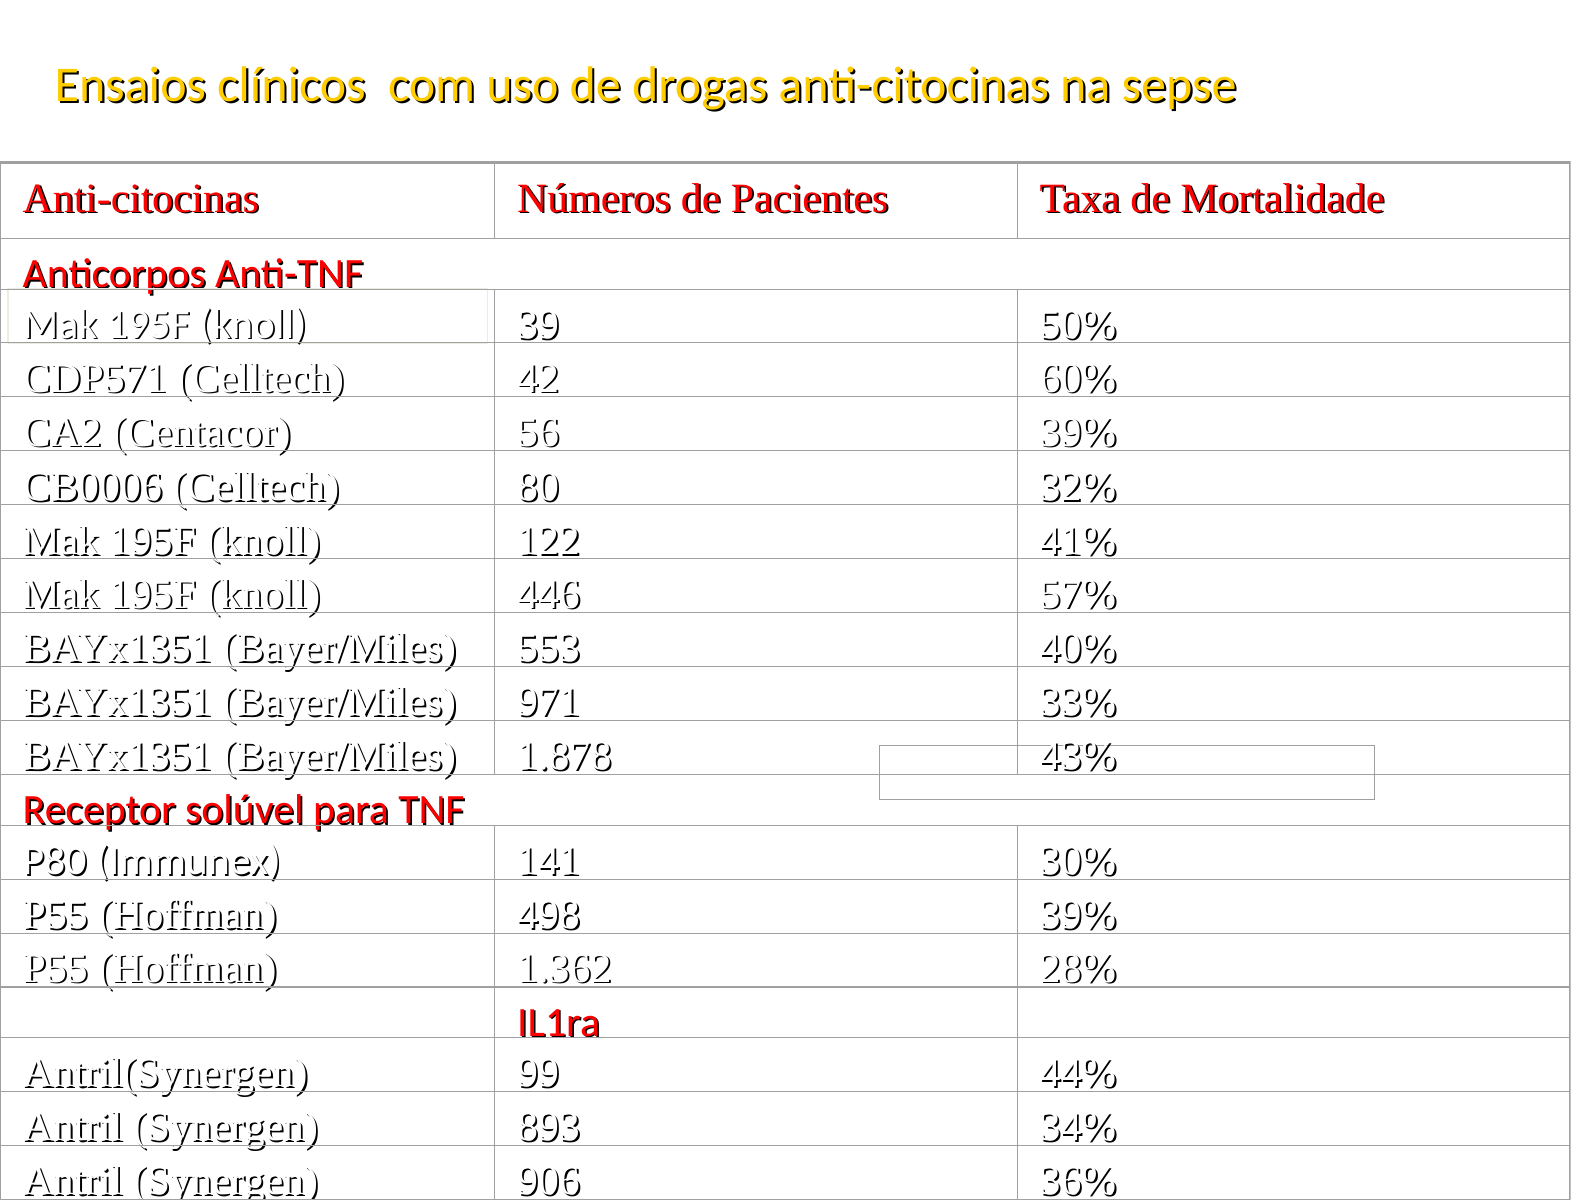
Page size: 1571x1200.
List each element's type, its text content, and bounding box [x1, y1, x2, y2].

text_box 50% [1025, 290, 1562, 342]
text_box 906 [502, 1146, 1009, 1199]
text_box Antril(Synergen) [8, 1038, 488, 1091]
text_box Anti-citocinas [8, 164, 488, 238]
text_box 41% [1025, 505, 1562, 558]
text_box 42 [502, 343, 1009, 396]
text_box CDP571 (Celltech) [8, 343, 488, 396]
text_box 57% [1025, 559, 1562, 612]
text_box BAYx1351 (Bayer/Miles) [8, 721, 488, 774]
text_box 446 [502, 559, 1009, 612]
text_box 34% [1025, 1092, 1562, 1145]
text_box 971 [502, 667, 1009, 720]
text_box Mak 195F (knoll) [8, 290, 488, 342]
text_box Mak 195F (knoll) [8, 505, 488, 558]
text_box 33% [1025, 667, 1562, 720]
text_box 43% [1025, 721, 1562, 774]
text_box 553 [502, 613, 1009, 666]
text_box 32% [1025, 451, 1562, 504]
text_box P55 (Hoffman) [8, 934, 488, 986]
text_box 36% [1025, 1146, 1562, 1199]
text_box 28% [1025, 934, 1562, 986]
text_box 141 [502, 826, 1009, 879]
text_box 99 [502, 1038, 1009, 1091]
text_box Receptor solúvel para TNF [8, 775, 1561, 825]
text_box 122 [502, 505, 1009, 558]
text_box 1.878 [502, 721, 1009, 774]
text_box 893 [502, 1092, 1009, 1145]
text_box CA2 (Centacor) [8, 397, 488, 450]
text_box 39% [1025, 397, 1562, 450]
text_box 39 [502, 290, 1009, 342]
text_box BAYx1351 (Bayer/Miles) [8, 667, 488, 720]
text_box 60% [1025, 343, 1562, 396]
text_box 40% [1025, 613, 1562, 666]
text_box Números de Pacientes [502, 164, 1009, 238]
text_box 30% [1025, 826, 1562, 879]
text_box 44% [1025, 1038, 1562, 1091]
text_box IL1ra [502, 988, 1009, 1037]
text_box Anticorpos Anti-TNF [8, 239, 1561, 289]
text_box 39% [1025, 880, 1562, 933]
text_box P55 (Hoffman) [8, 880, 488, 933]
text_box Mak 195F (knoll) [8, 559, 488, 612]
text_box BAYx1351 (Bayer/Miles) [8, 613, 488, 666]
text_box 56 [502, 397, 1009, 450]
text_box 1.362 [502, 934, 1009, 986]
text_box Antril (Synergen) [8, 1092, 488, 1145]
text_box Ensaios clínicos com uso de drogas anti-citocinas na sepse [30, 43, 1264, 120]
text_box Taxa de Mortalidade [1025, 164, 1562, 238]
text_box 498 [502, 880, 1009, 933]
text_box P80 (Immunex) [8, 826, 488, 879]
text_box 80 [502, 451, 1009, 504]
text_box Antril (Synergen) [8, 1146, 488, 1199]
text_box CB0006 (Celltech) [8, 451, 488, 504]
